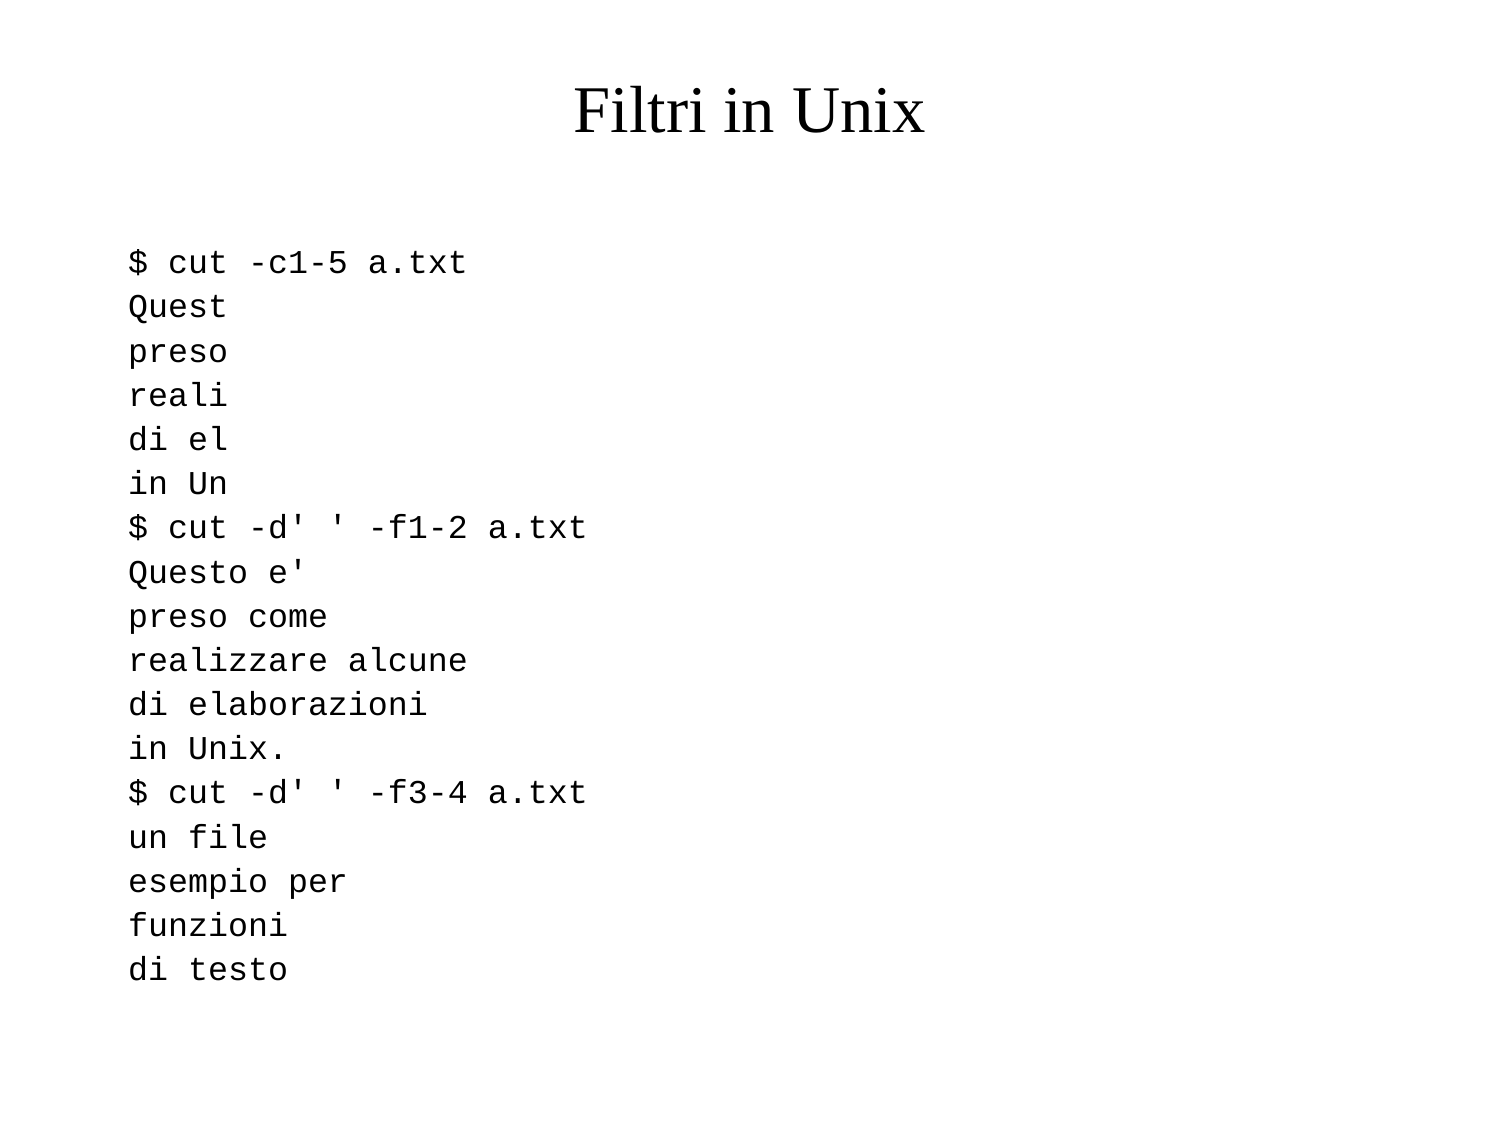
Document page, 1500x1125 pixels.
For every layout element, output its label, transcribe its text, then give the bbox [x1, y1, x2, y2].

title Filtri in Unix [112, 12, 1388, 201]
list $ cut -c1-5 a.txt Quest preso reali di el in Un $ cut -d' ' -f1-2 a.txt Questo e' preso come realizzare alcune di elaborazioni in Unix. $ cut -d' ' -f3-4 a.txt un file esempio per funzioni di testo [112, 237, 1388, 997]
